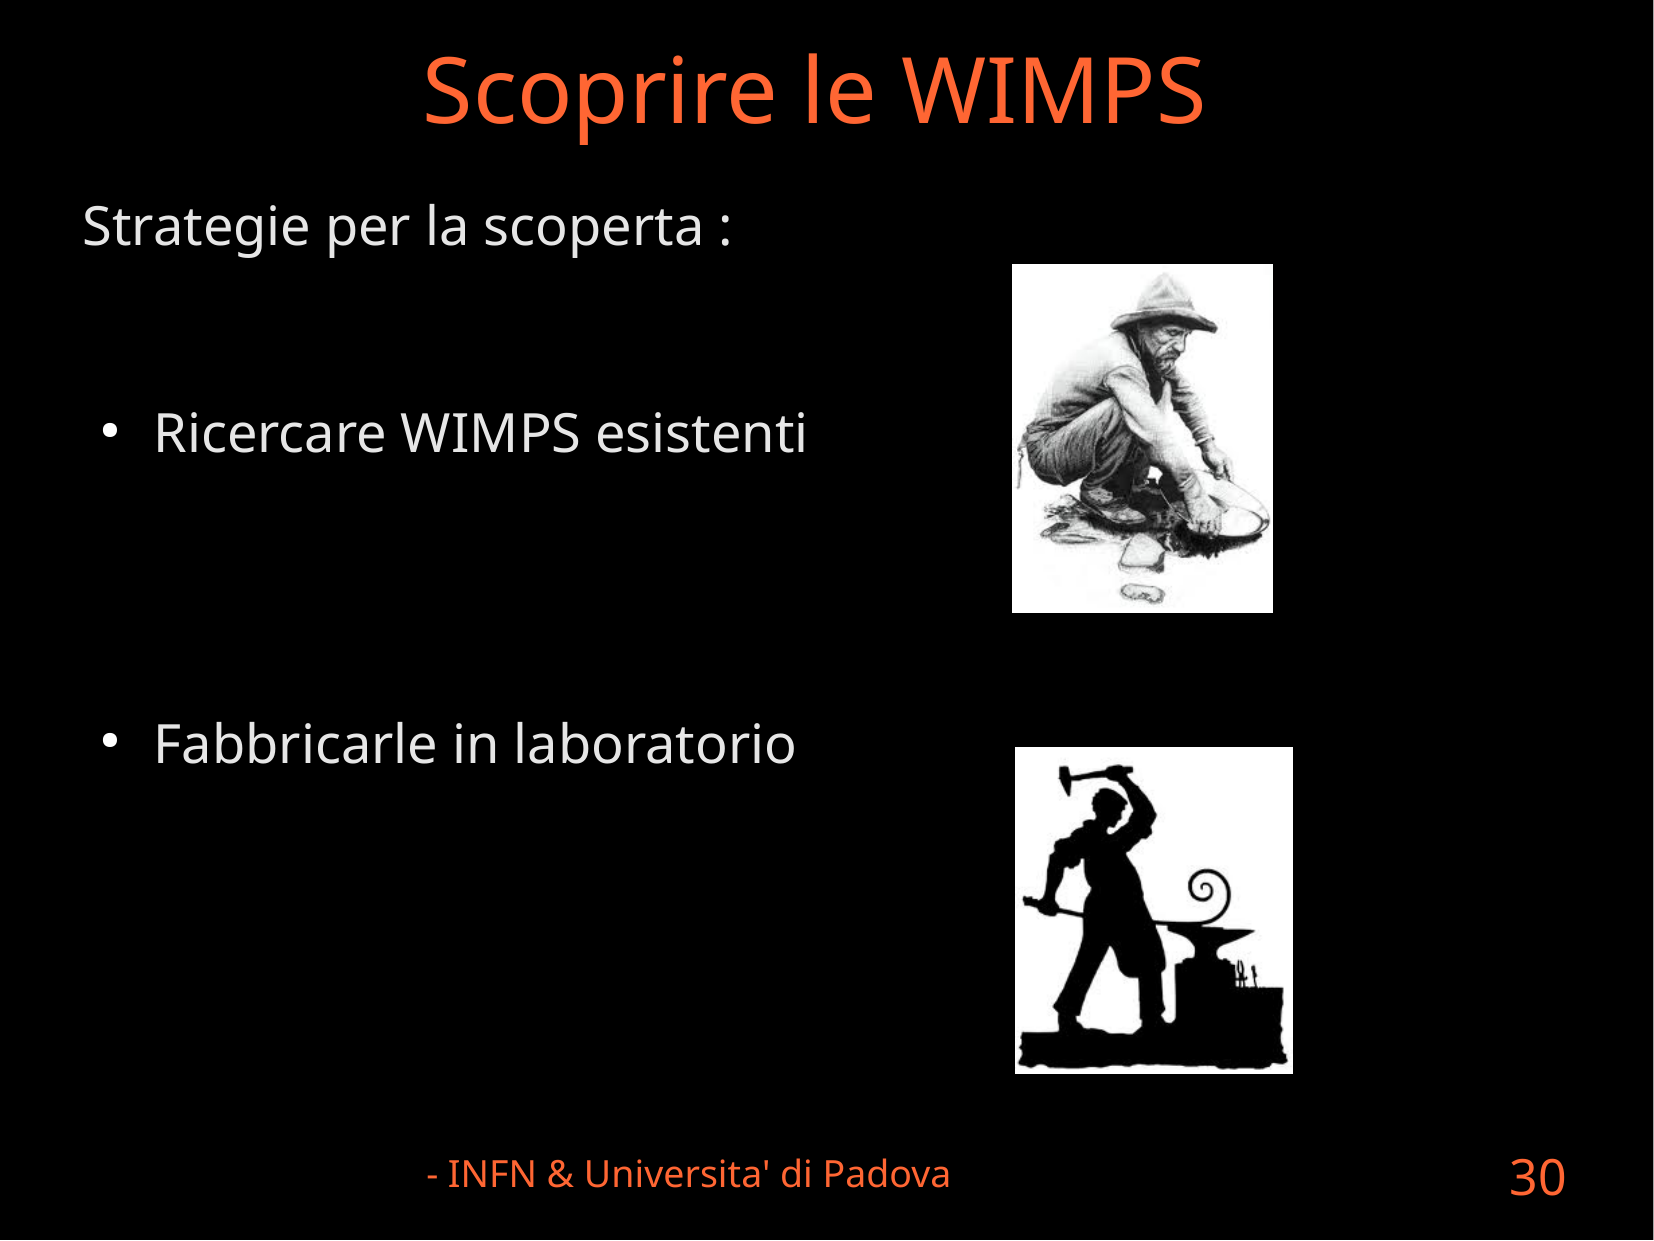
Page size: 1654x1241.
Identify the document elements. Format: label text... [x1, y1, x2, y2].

picture [1012, 264, 1273, 613]
title Scoprire le WIMPS [82, 19, 1571, 157]
list Strategie per la scoperta : Ricercare WIMPS esistenti Fabbricarle in laboratorio [82, 187, 1571, 1094]
picture [1015, 747, 1293, 1074]
